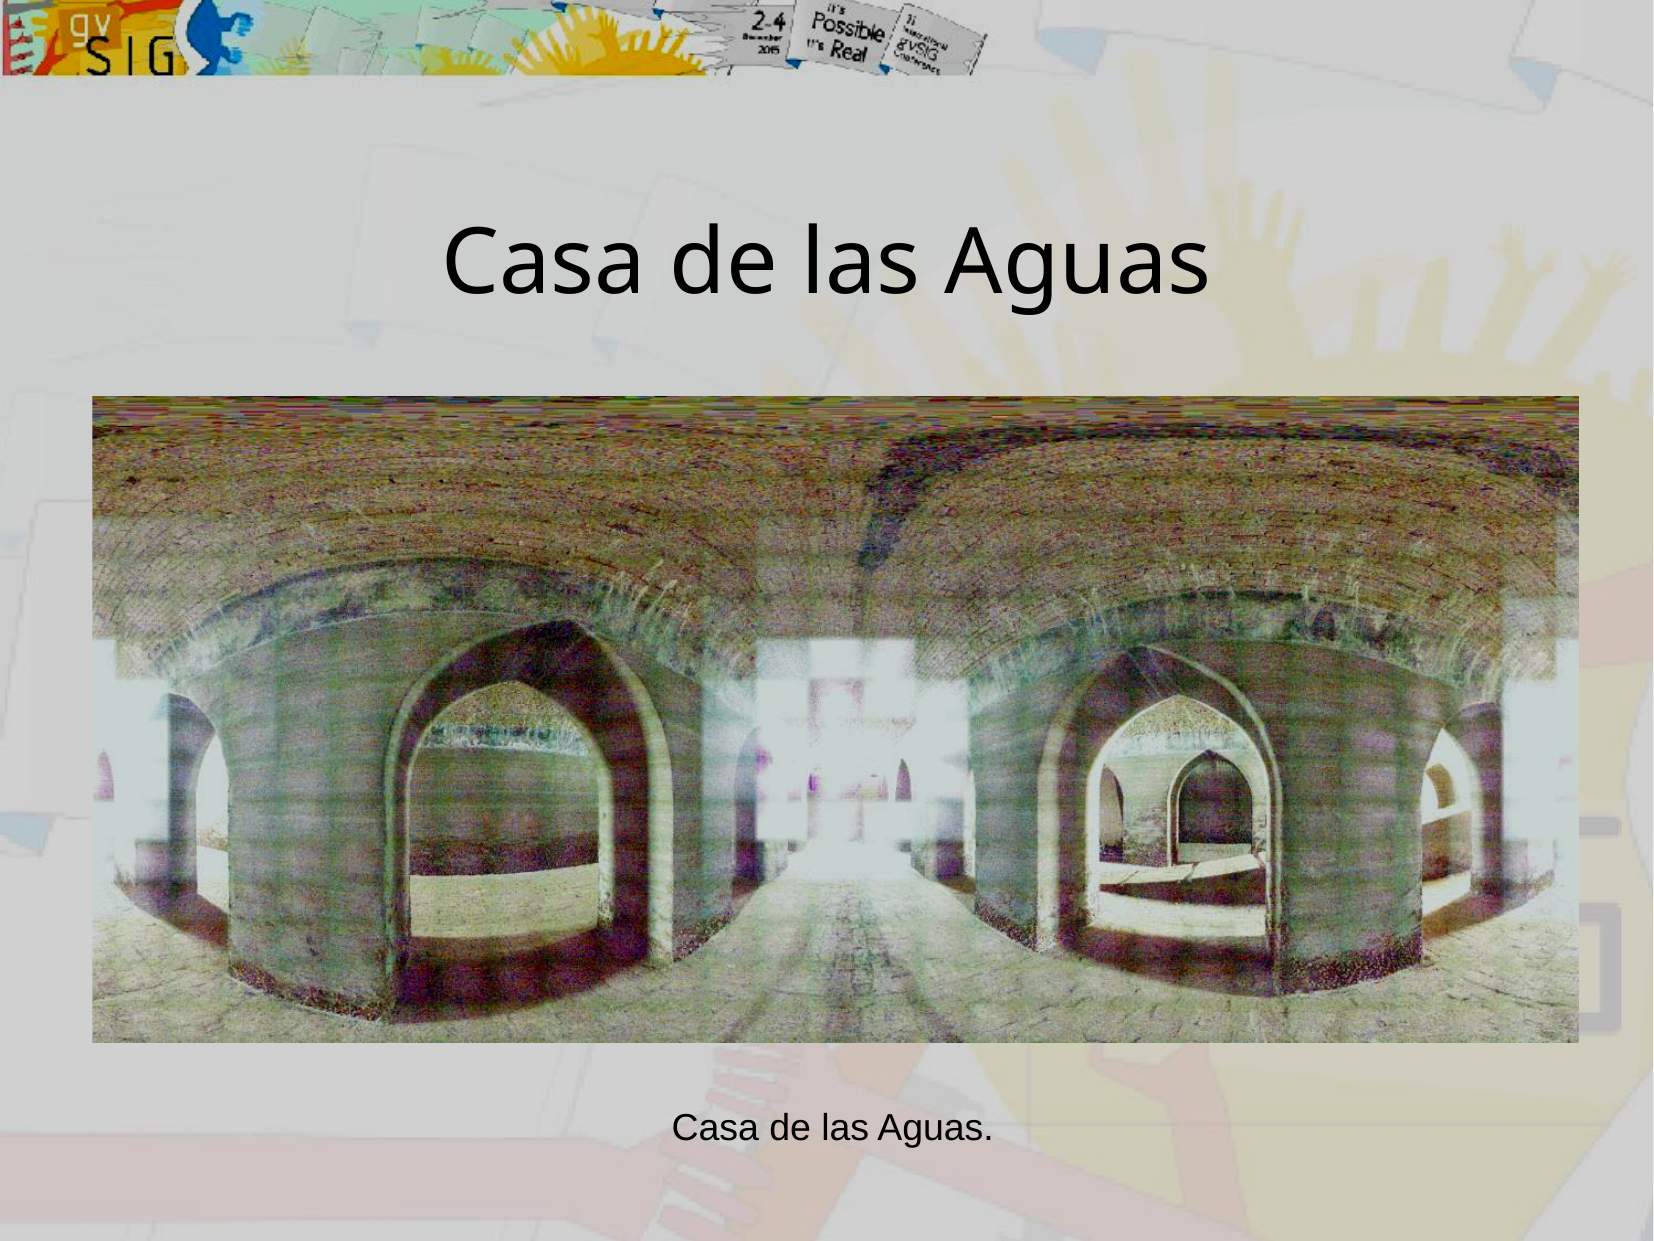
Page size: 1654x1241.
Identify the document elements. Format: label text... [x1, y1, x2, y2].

title Casa de las Aguas [82, 193, 1571, 449]
picture [0, 0, 1654, 1241]
